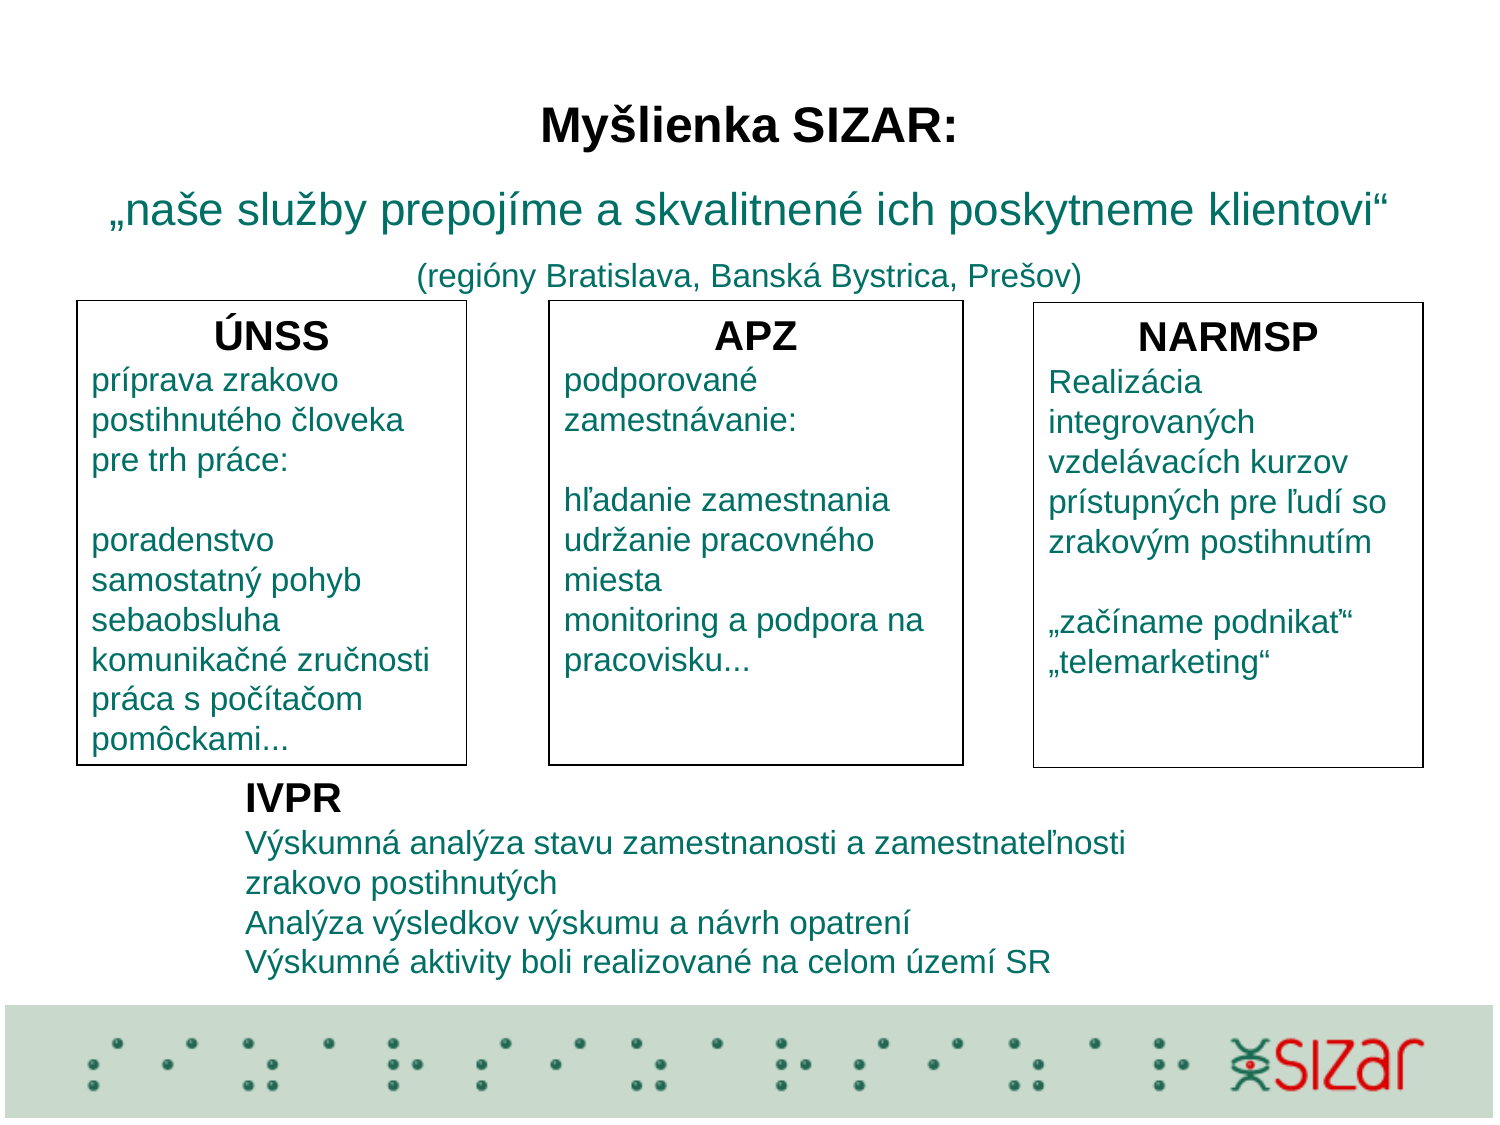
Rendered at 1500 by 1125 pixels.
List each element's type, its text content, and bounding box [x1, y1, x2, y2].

text_box Myšlienka SIZAR: „naše služby prepojíme a skvalitnené ich poskytneme klientovi“ (regióny Bratislava, Banská Bystrica, Prešov) [53, 54, 1447, 303]
picture [5, 1005, 1493, 1118]
text_box NARMSP Realizácia integrovaných vzdelávacích kurzov prístupných pre ľudí so zrakovým postihnutím „začíname podnikať“ „telemarketing“ [1033, 302, 1424, 768]
text_box IVPR Výskumná analýza stavu zamestnanosti a zamestnateľnosti zrakovo postihnutých Analýza výsledkov výskumu a návrh opatrení Výskumné aktivity boli realizované na celom území SR [230, 763, 1235, 989]
text_box ÚNSS príprava zrakovo postihnutého človeka pre trh práce: poradenstvo samostatný pohyb sebaobsluha komunikačné zručnosti práca s počítačom pomôckami... [76, 300, 467, 766]
text_box APZ podporované zamestnávanie: hľadanie zamestnania udržanie pracovného miesta monitoring a podpora na pracovisku... [549, 300, 963, 763]
